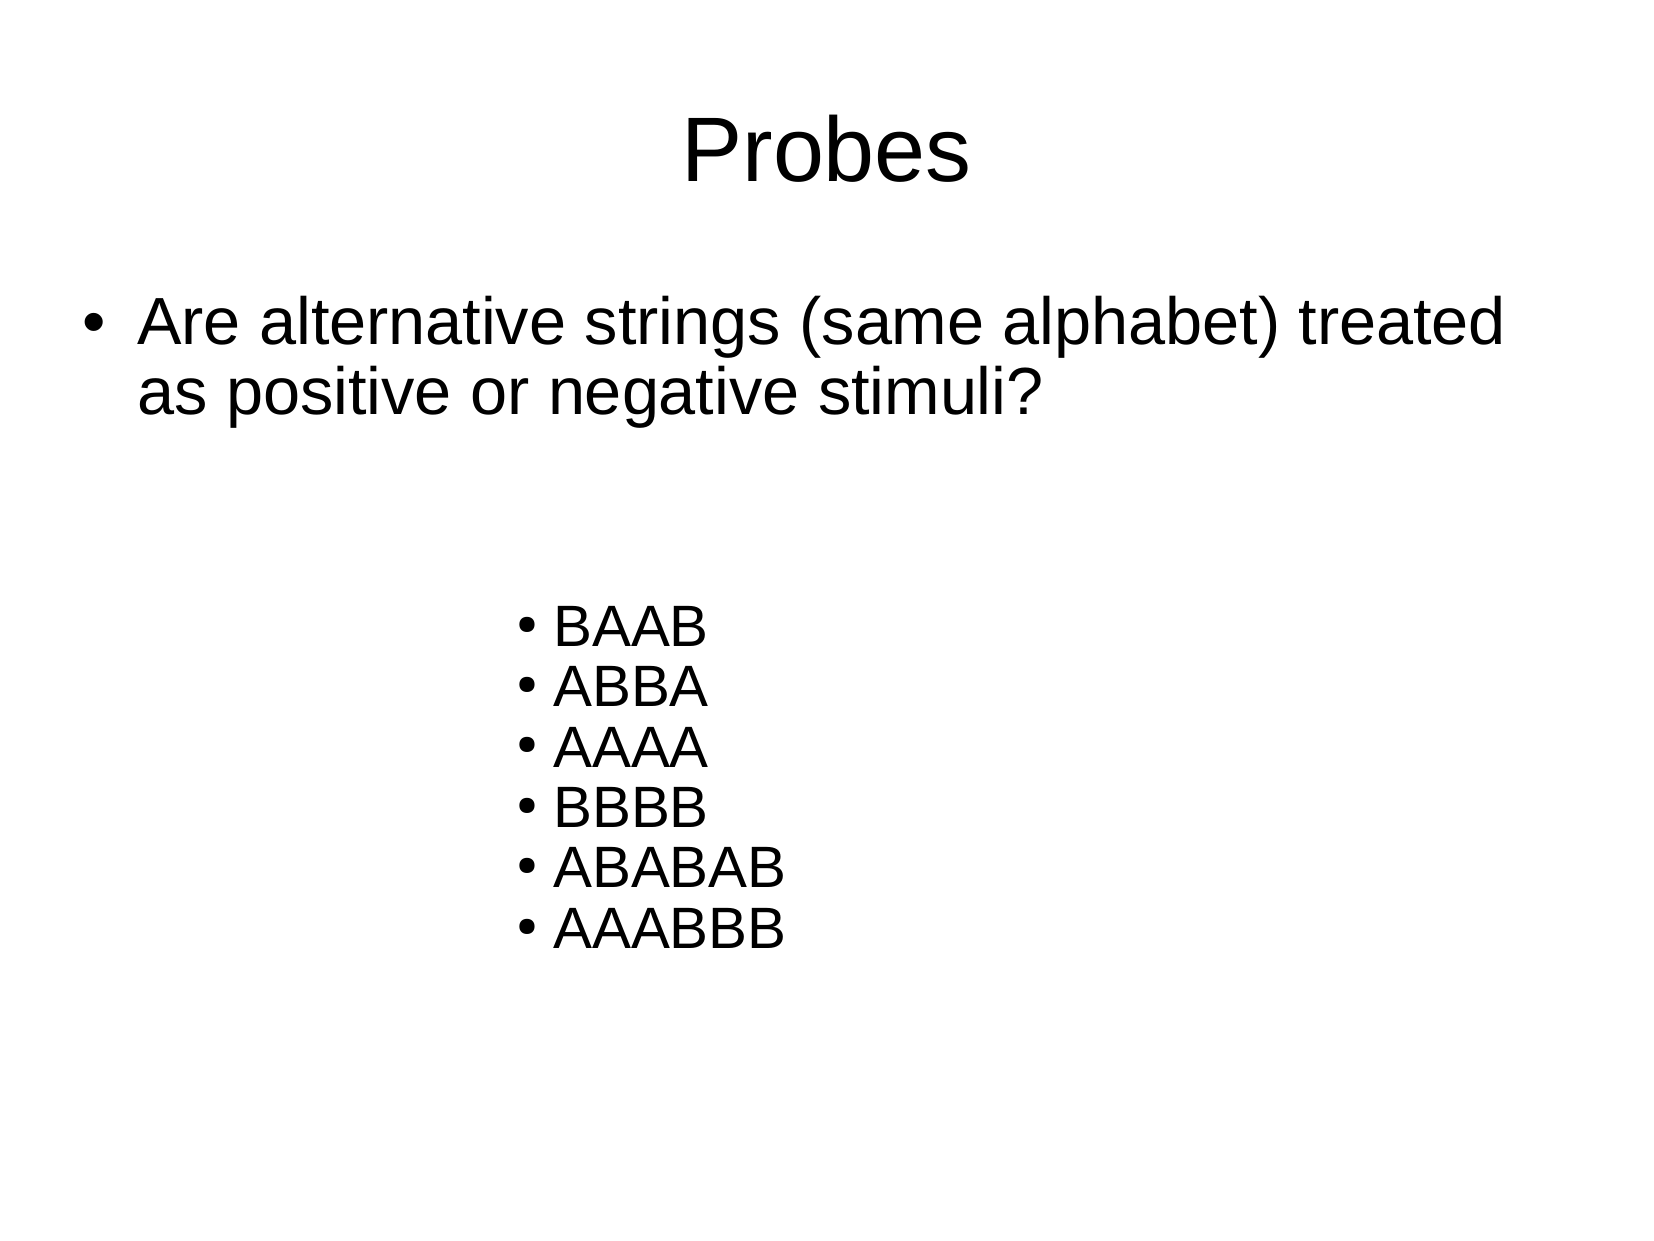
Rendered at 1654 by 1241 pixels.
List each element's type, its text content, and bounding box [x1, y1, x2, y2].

text_box BAAB ABBA AAAA BBBB ABABAB AAABBB [501, 590, 1654, 968]
list Are alternative strings (same alphabet) treated as positive or negative stimuli? [82, 289, 1571, 497]
title Probes [82, 49, 1571, 257]
